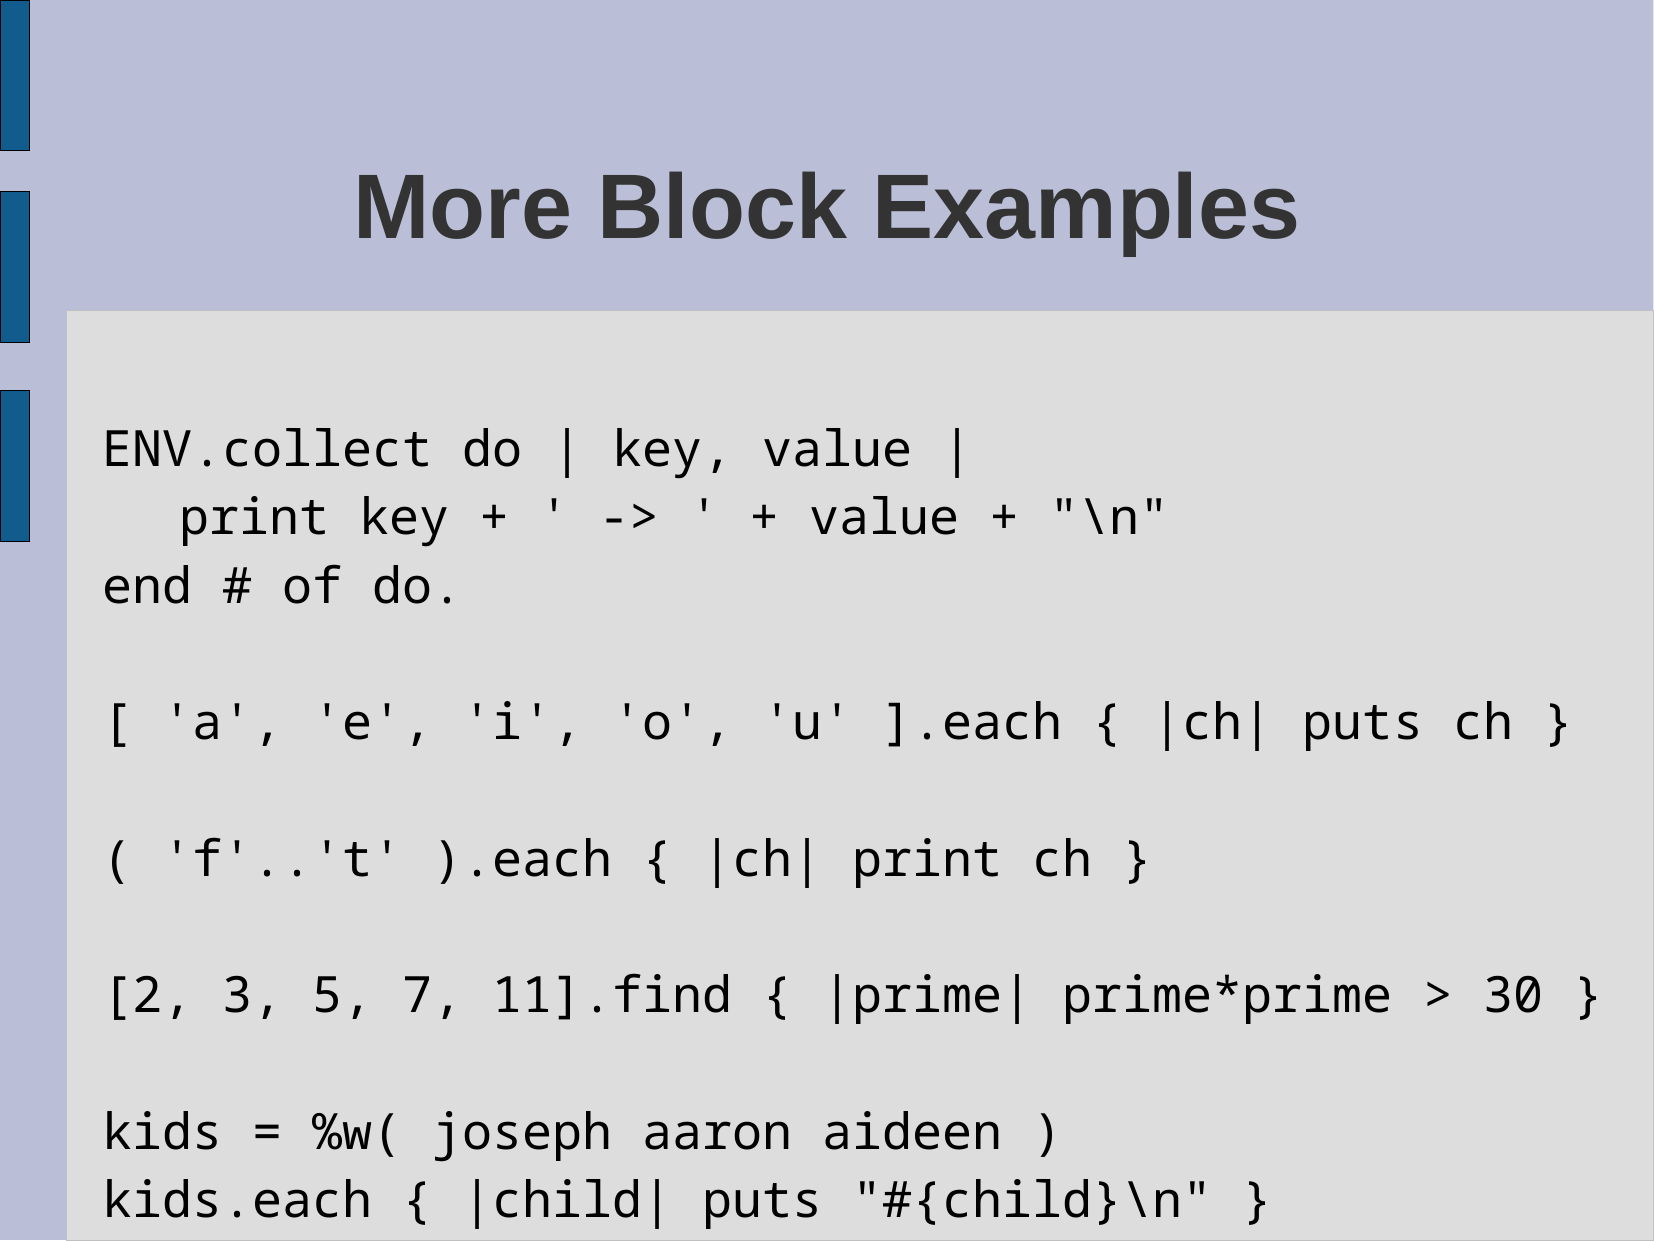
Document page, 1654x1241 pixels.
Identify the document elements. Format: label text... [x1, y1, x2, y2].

list ENV.collect do | key, value | print key + ' -> ' + value + "\n" end # of do. [ 'a', 'e', 'i', 'o', 'u' ].each { |ch| puts ch } ( 'f'..'t' ).each { |ch| print ch } [2, 3, 5, 7, 11].find { |prime| prime*prime > 30 } kids = %w( joseph aaron aideen ) kids.each { |child| puts "#{child}\n" } [84, 344, 1640, 1127]
title More Block Examples [121, 102, 1534, 311]
